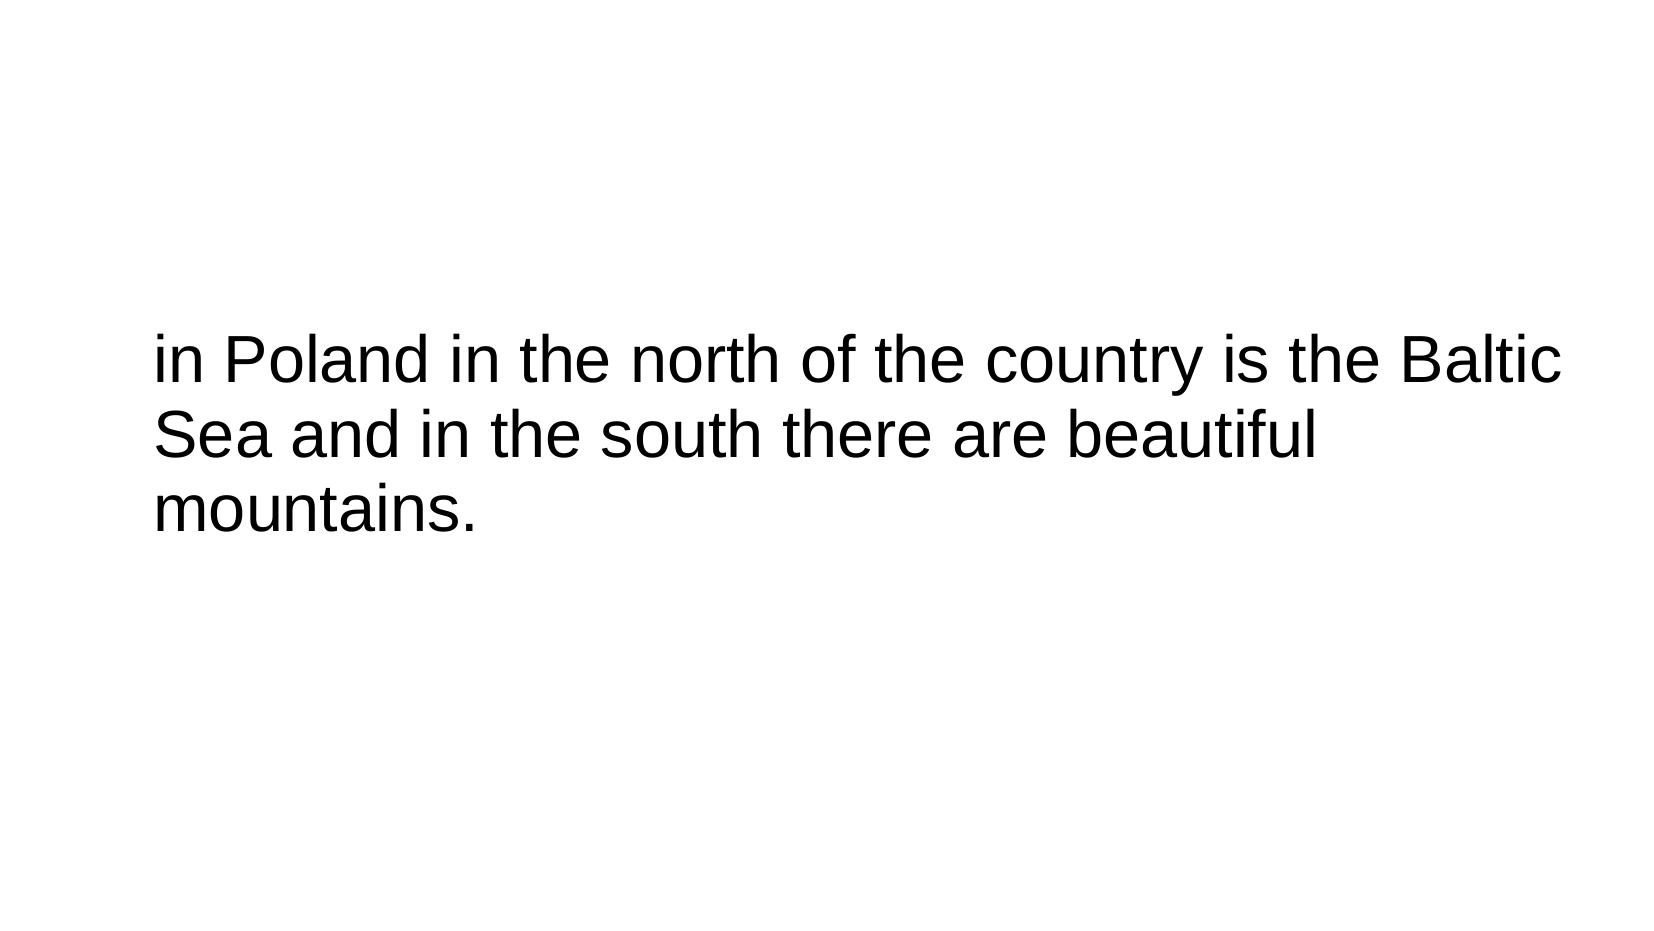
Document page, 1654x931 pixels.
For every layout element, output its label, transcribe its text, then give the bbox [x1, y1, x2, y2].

list in Poland in the north of the country is the Baltic Sea and in the south there are beautiful mountains. [82, 217, 1571, 758]
